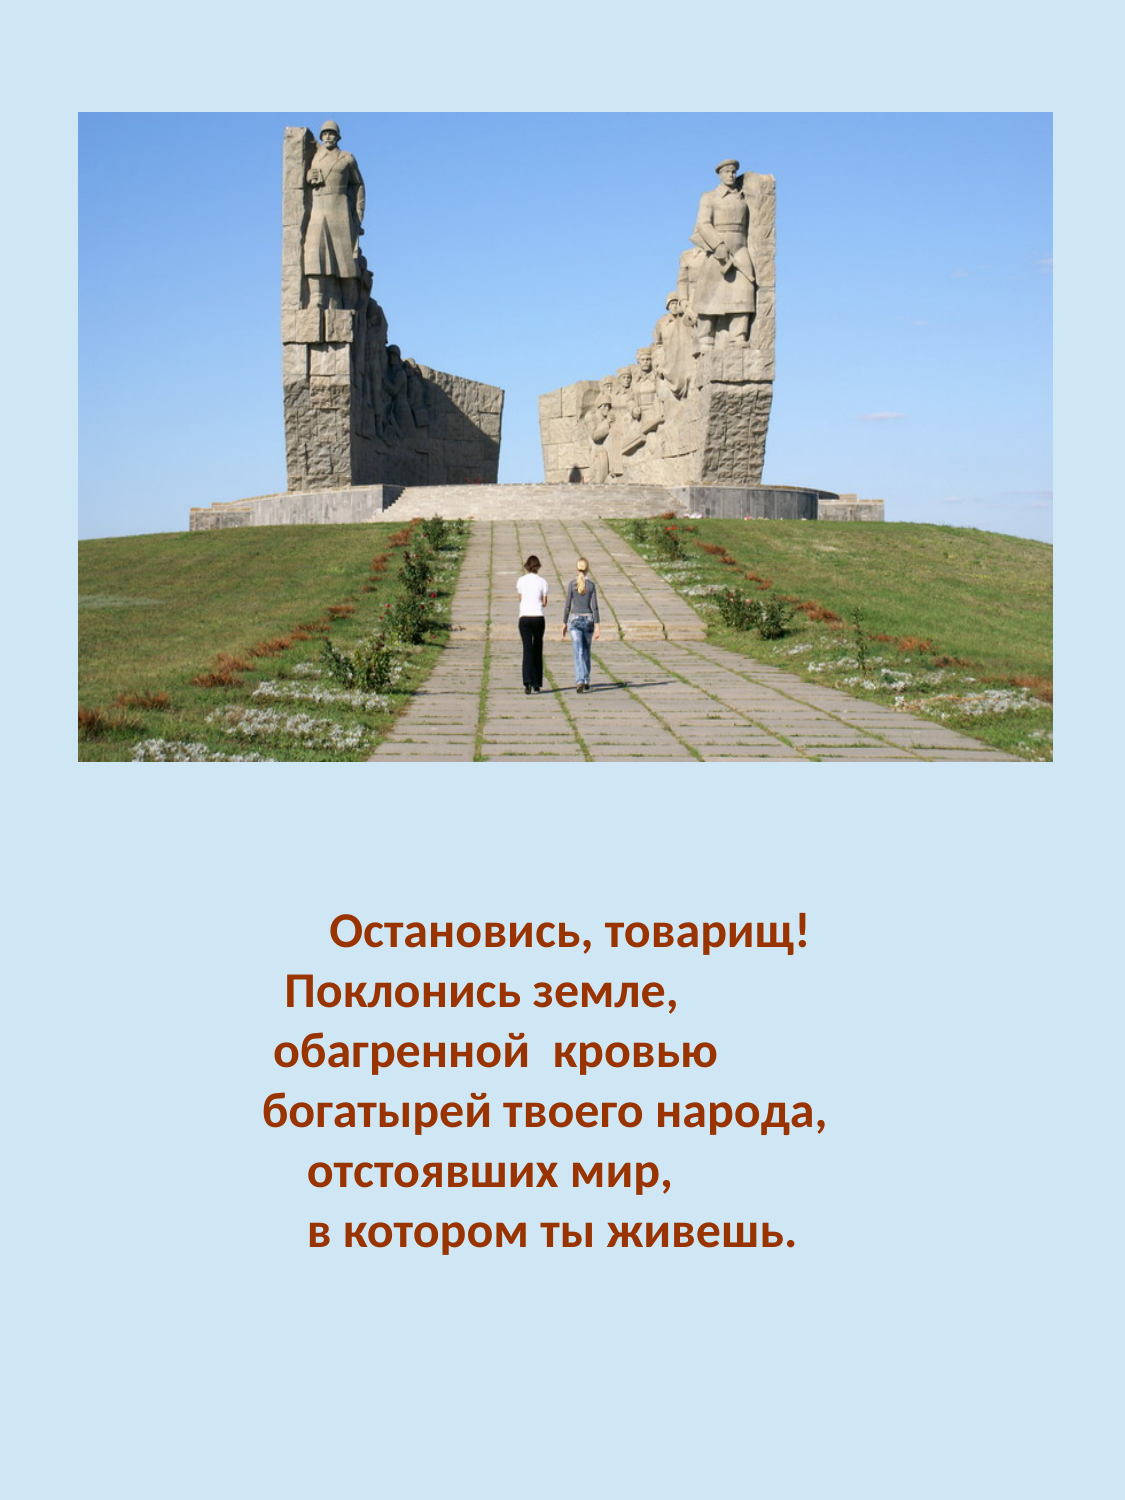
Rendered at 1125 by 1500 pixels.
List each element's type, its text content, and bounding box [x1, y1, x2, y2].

picture [78, 112, 1053, 762]
text_box Остановись, товарищ! Поклонись земле, обагренной кровью богатырей твоего народа, отстоявших мир, в котором ты живешь. [78, 889, 1071, 1265]
